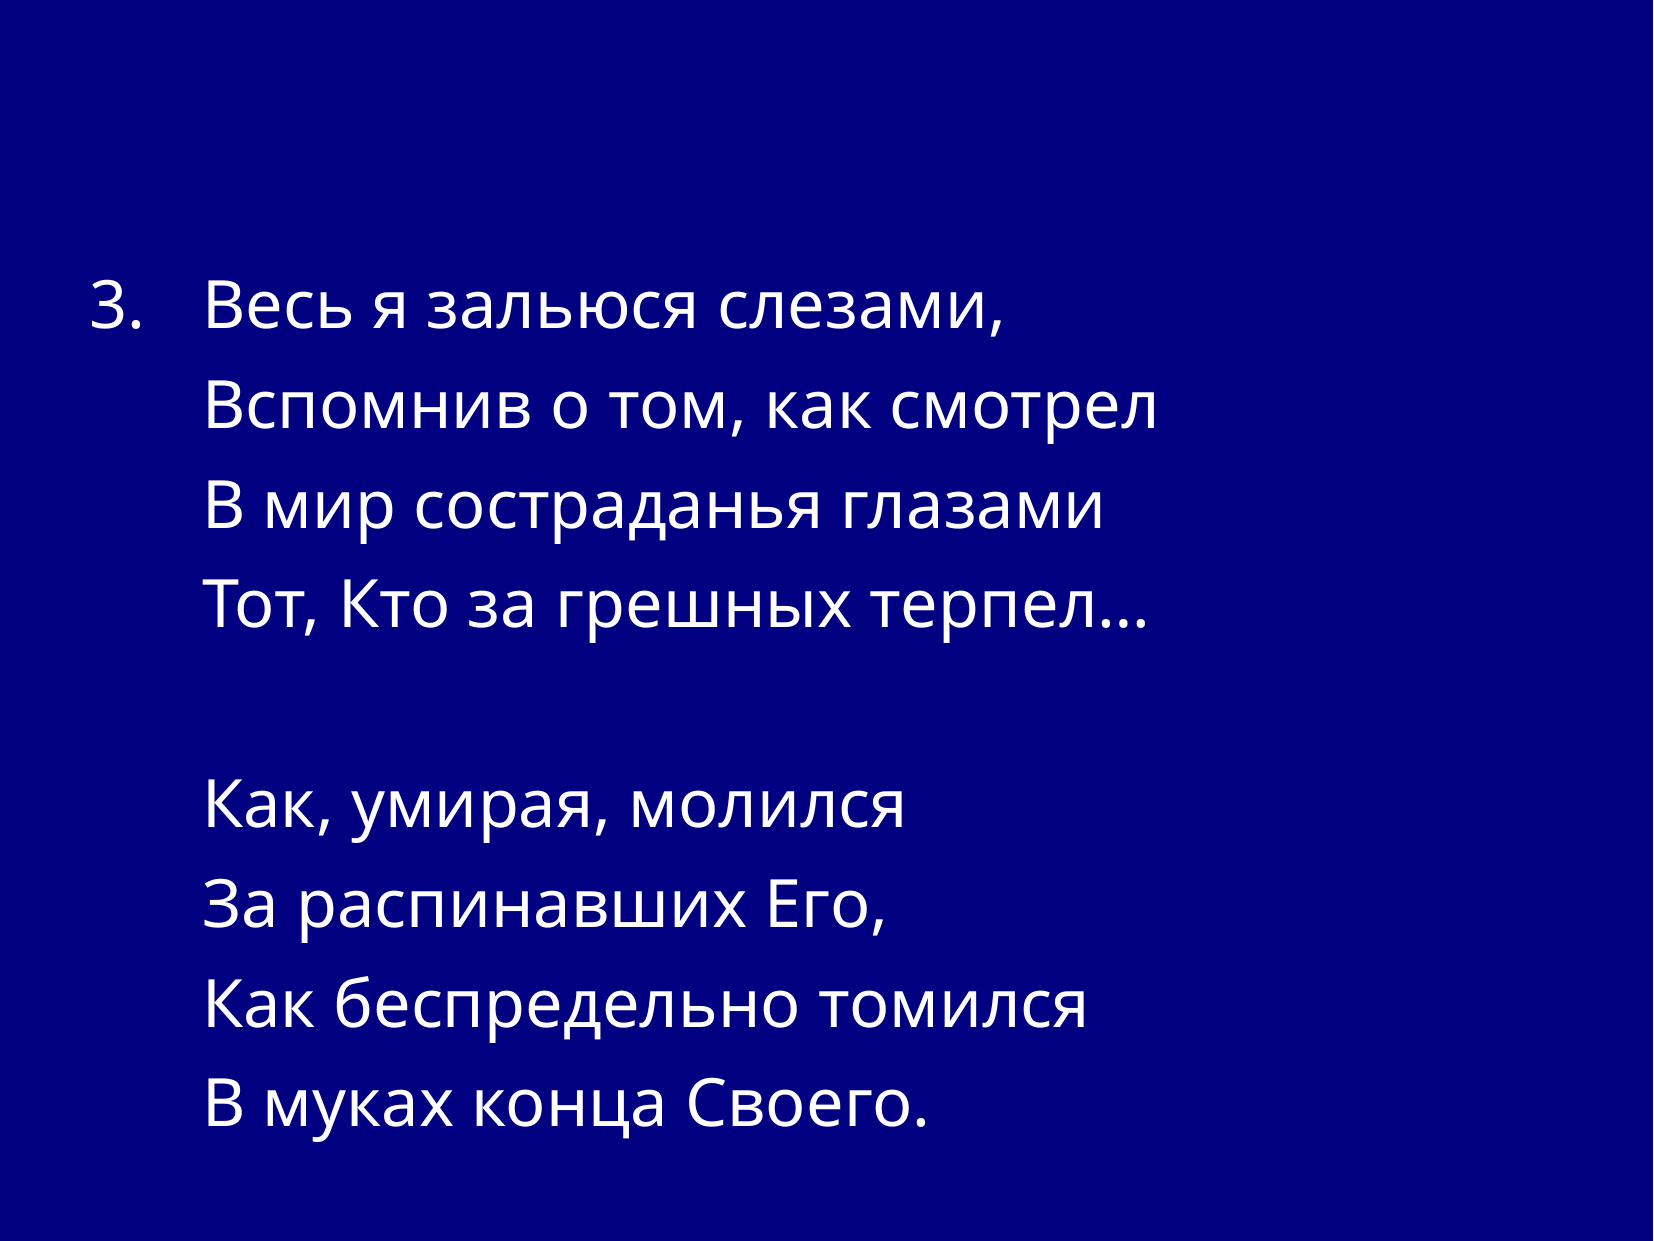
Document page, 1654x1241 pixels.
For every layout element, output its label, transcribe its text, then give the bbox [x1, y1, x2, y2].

text_box 3. Весь я зальюся слезами, Вспомнив о том, как смотрел В мир состраданья глазами Тот, Кто за грешных терпел… Как, умирая, молился За распинавших Его, Как беспредельно томился В муках конца Своего. [75, 150, 1576, 1163]
